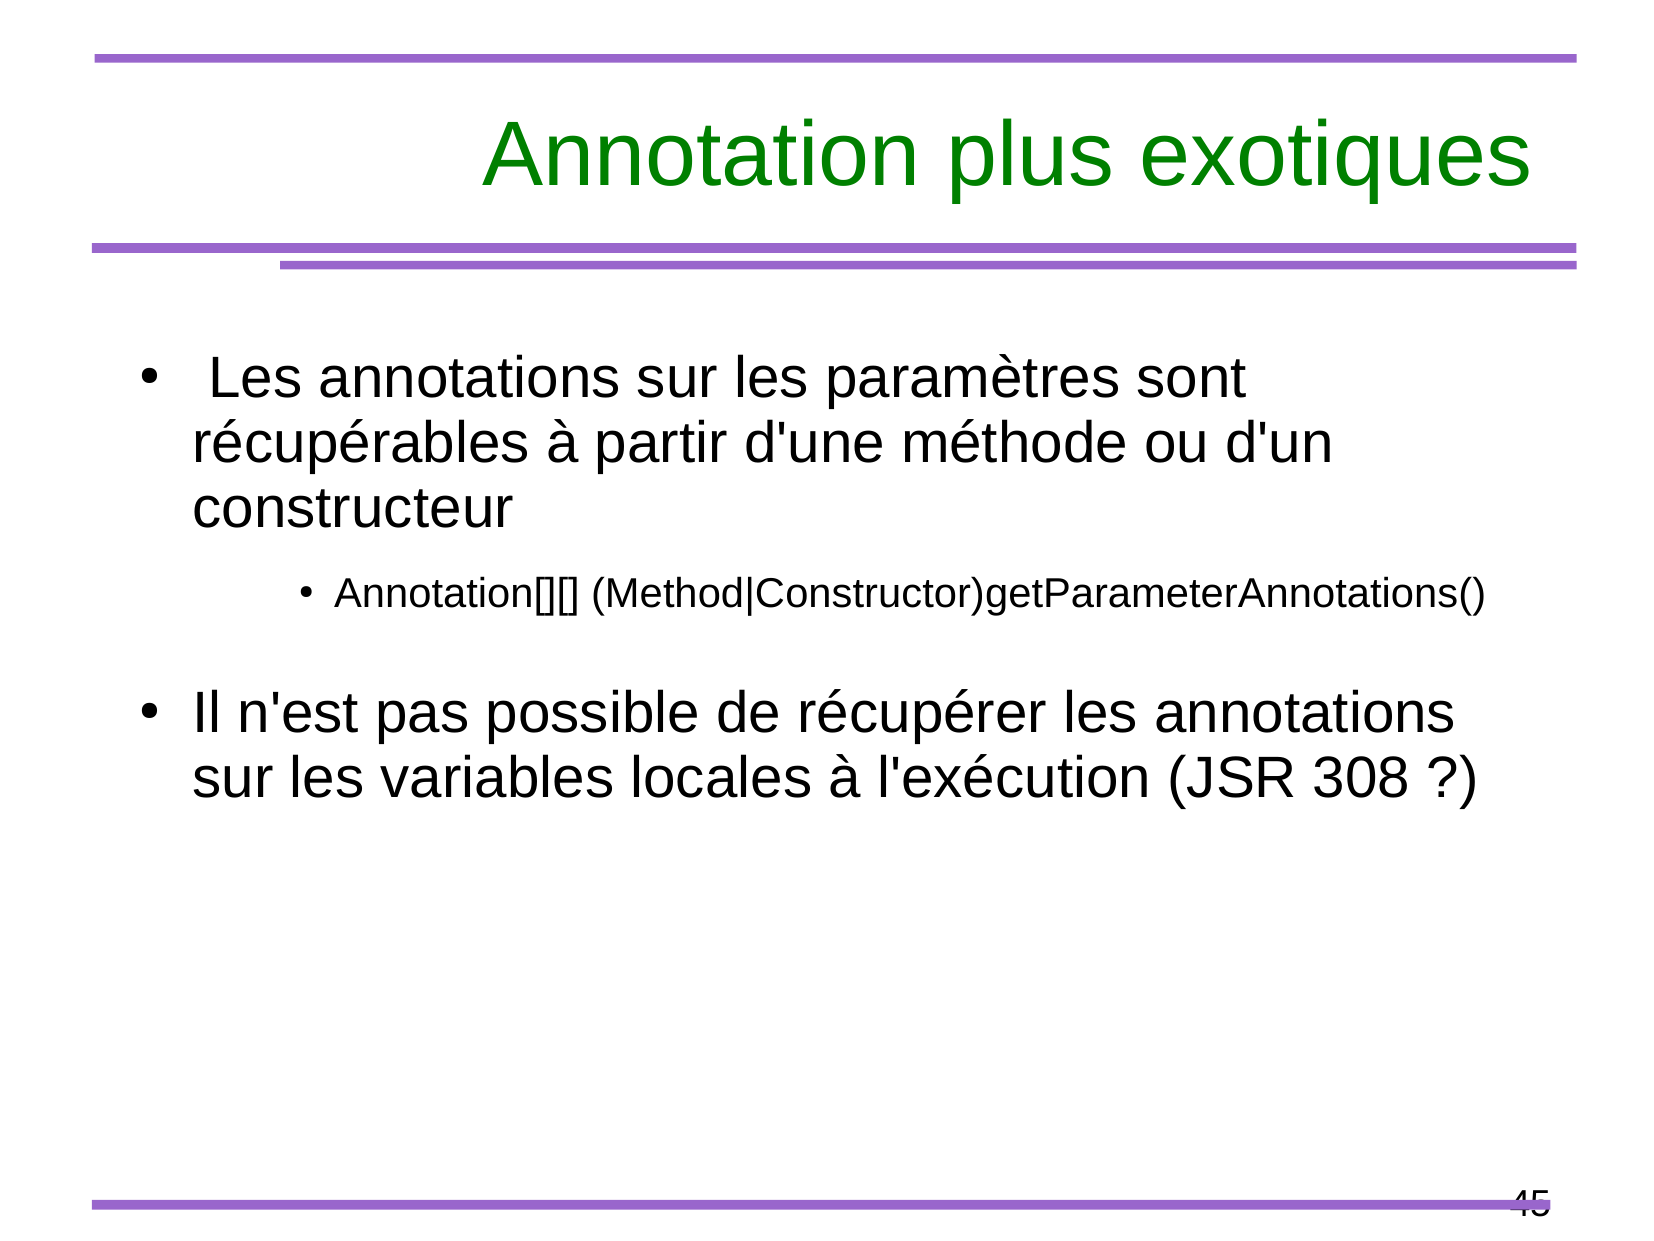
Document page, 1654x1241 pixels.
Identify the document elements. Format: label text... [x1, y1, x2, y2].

list Les annotations sur les paramètres sont récupérables à partir d'une méthode ou d'un constructeur Annotation[][] (Method|Constructor)getParameterAnnotations() Il n'est pas possible de récupérer les annotations sur les variables locales à l'exécution (JSR 308 ?) [121, 344, 1534, 1127]
title Annotation plus exotiques [121, 49, 1534, 257]
